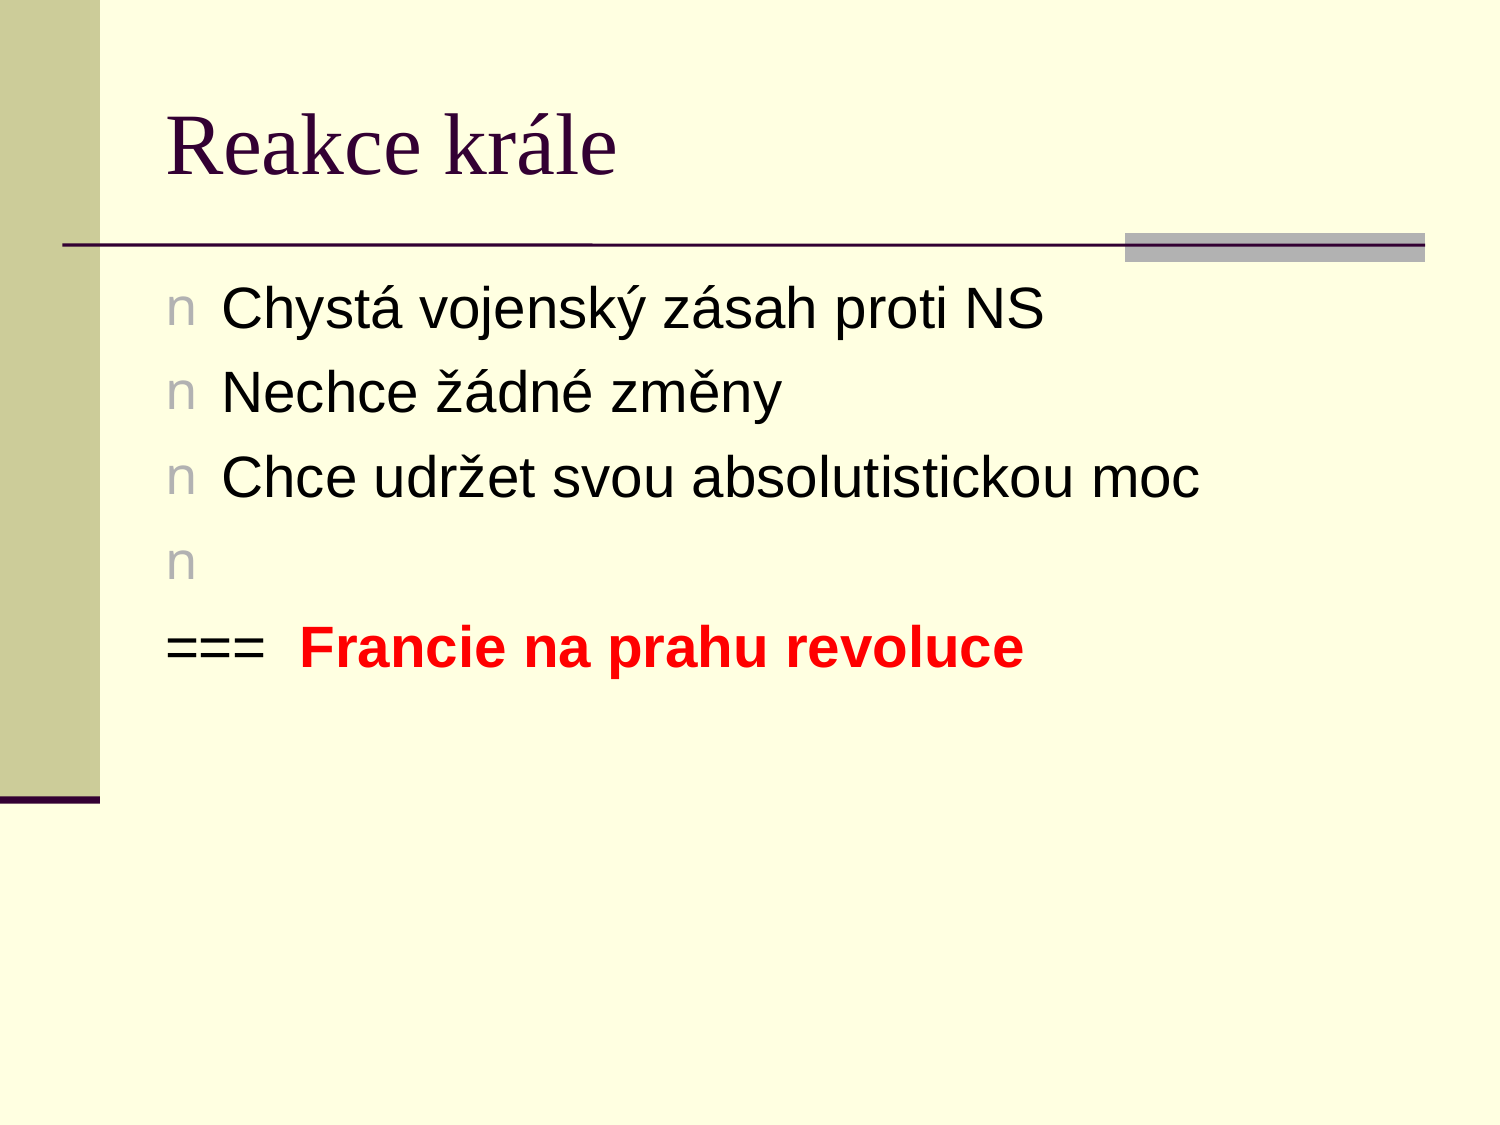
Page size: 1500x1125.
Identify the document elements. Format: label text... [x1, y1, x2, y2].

list Chystá vojenský zásah proti NS Nechce žádné změny Chce udržet svou absolutistickou moc === Francie na prahu revoluce [150, 262, 1426, 1006]
title Reakce krále [150, 45, 1426, 234]
